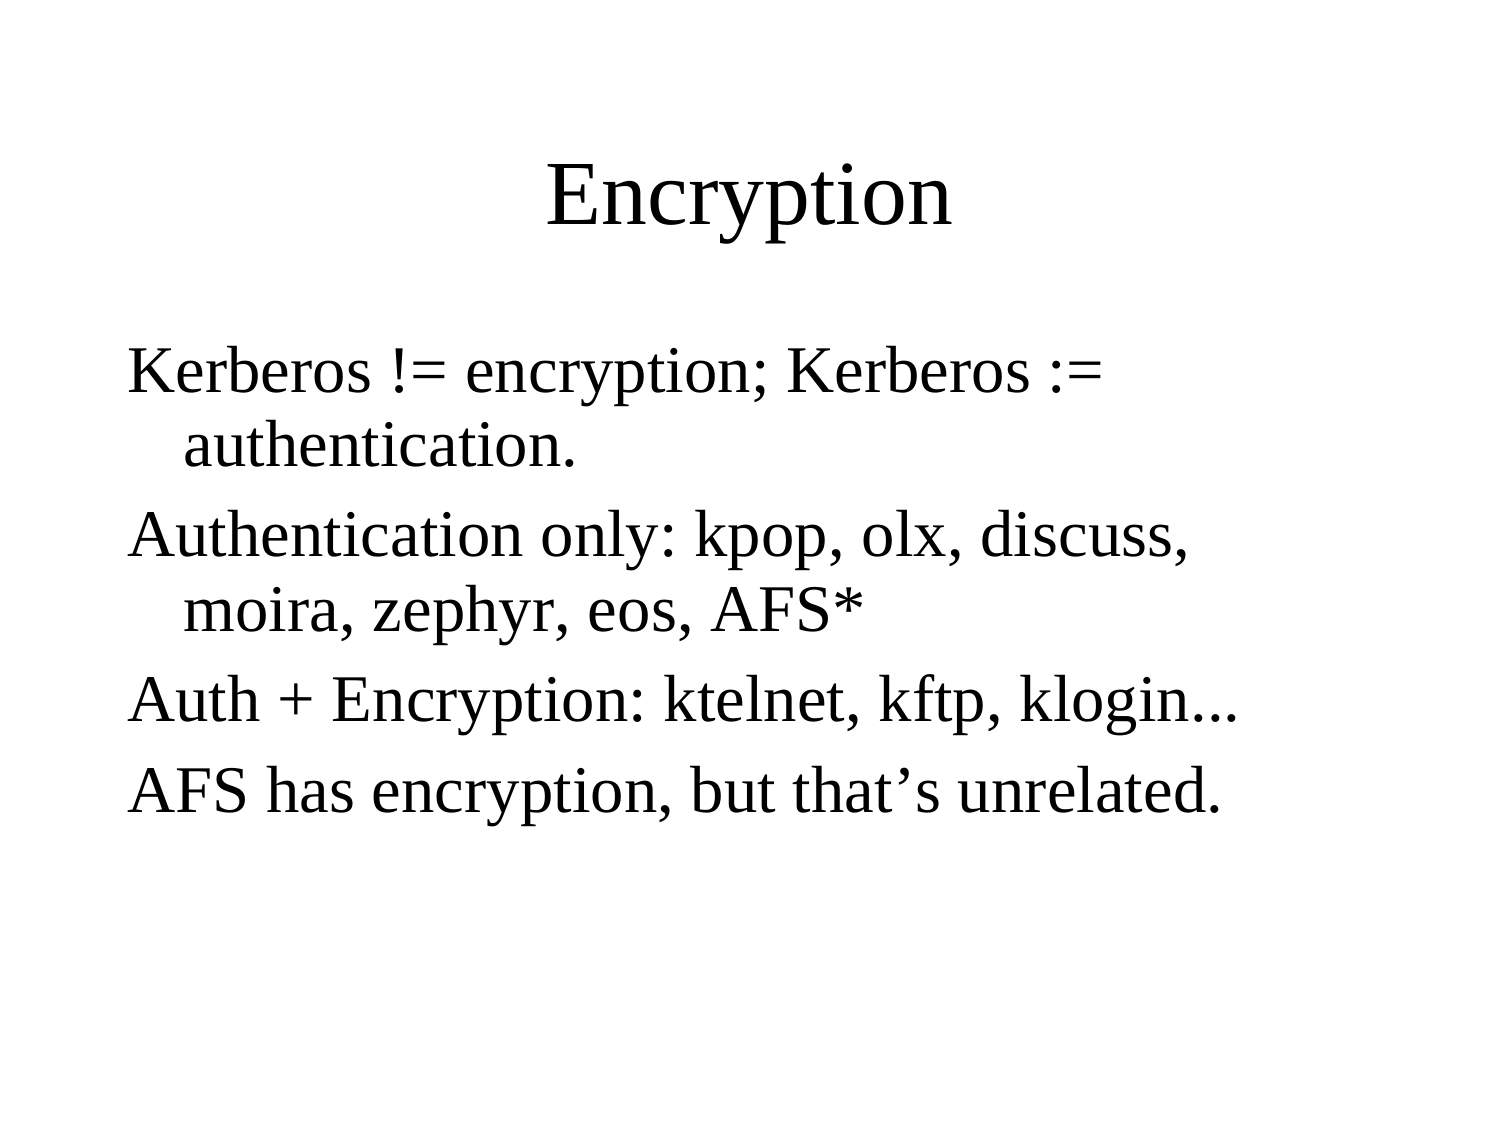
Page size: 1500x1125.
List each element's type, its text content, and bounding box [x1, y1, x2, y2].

list Kerberos != encryption; Kerberos := authentication. Authentication only: kpop, olx, discuss, moira, zephyr, eos, AFS* Auth + Encryption: ktelnet, kftp, klogin... AFS has encryption, but that’s unrelated. [112, 324, 1388, 1001]
title Encryption [112, 99, 1388, 288]
